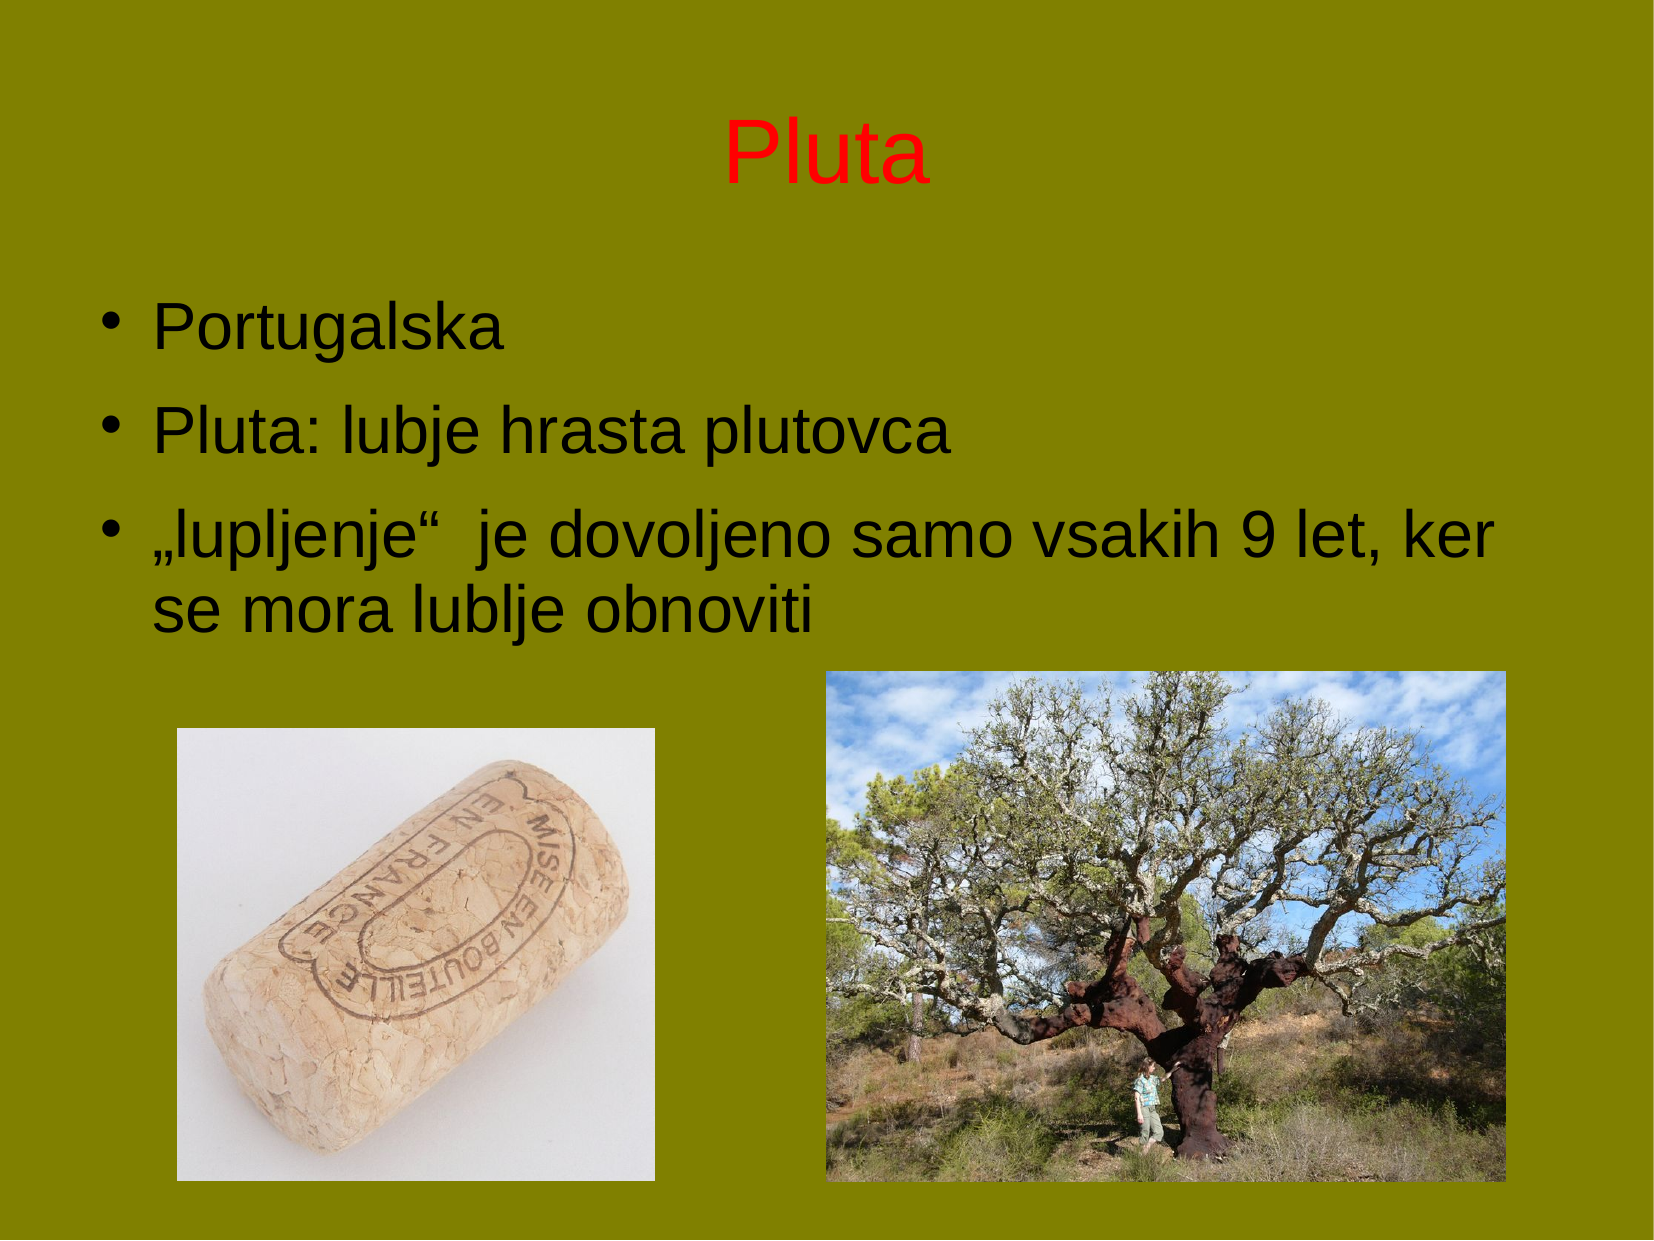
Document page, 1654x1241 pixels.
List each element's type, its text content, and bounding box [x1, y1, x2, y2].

picture [177, 728, 655, 1181]
list Portugalska Pluta: lubje hrasta plutovca „lupljenje“ je dovoljeno samo vsakih 9 let, ker se mora lublje obnoviti [82, 290, 1536, 680]
picture [826, 671, 1506, 1182]
title Pluta [82, 49, 1571, 257]
